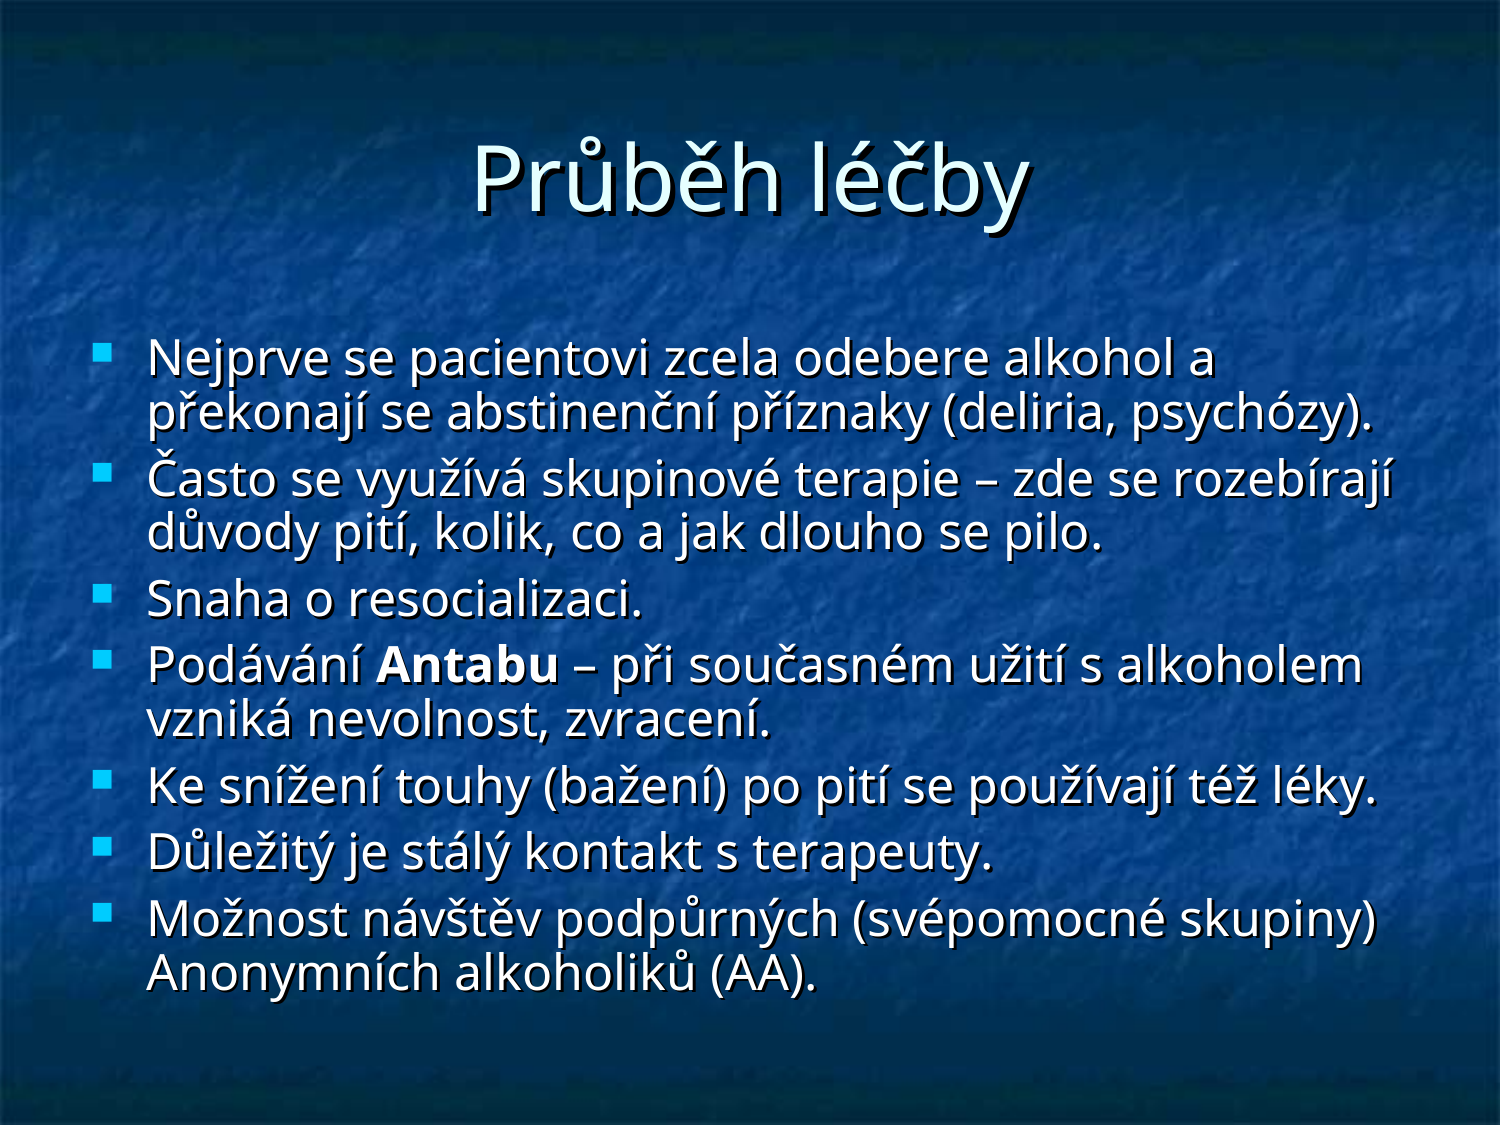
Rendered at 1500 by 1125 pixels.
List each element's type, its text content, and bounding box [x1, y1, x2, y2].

list Nejprve se pacientovi zcela odebere alkohol a překonají se abstinenční příznaky (deliria, psychózy). Často se využívá skupinové terapie – zde se rozebírají důvody pití, kolik, co a jak dlouho se pilo. Snaha o resocializaci. Podávání Antabu – při současném užití s alkoholem vzniká nevolnost, zvracení. Ke snížení touhy (bažení) po pití se používají též léky. Důležitý je stálý kontakt s terapeuty. Možnost návštěv podpůrných (svépomocné skupiny) Anonymních alkoholiků (AA). [75, 324, 1426, 1009]
picture [0, 0, 1500, 1125]
title Průběh léčby [75, 62, 1426, 288]
